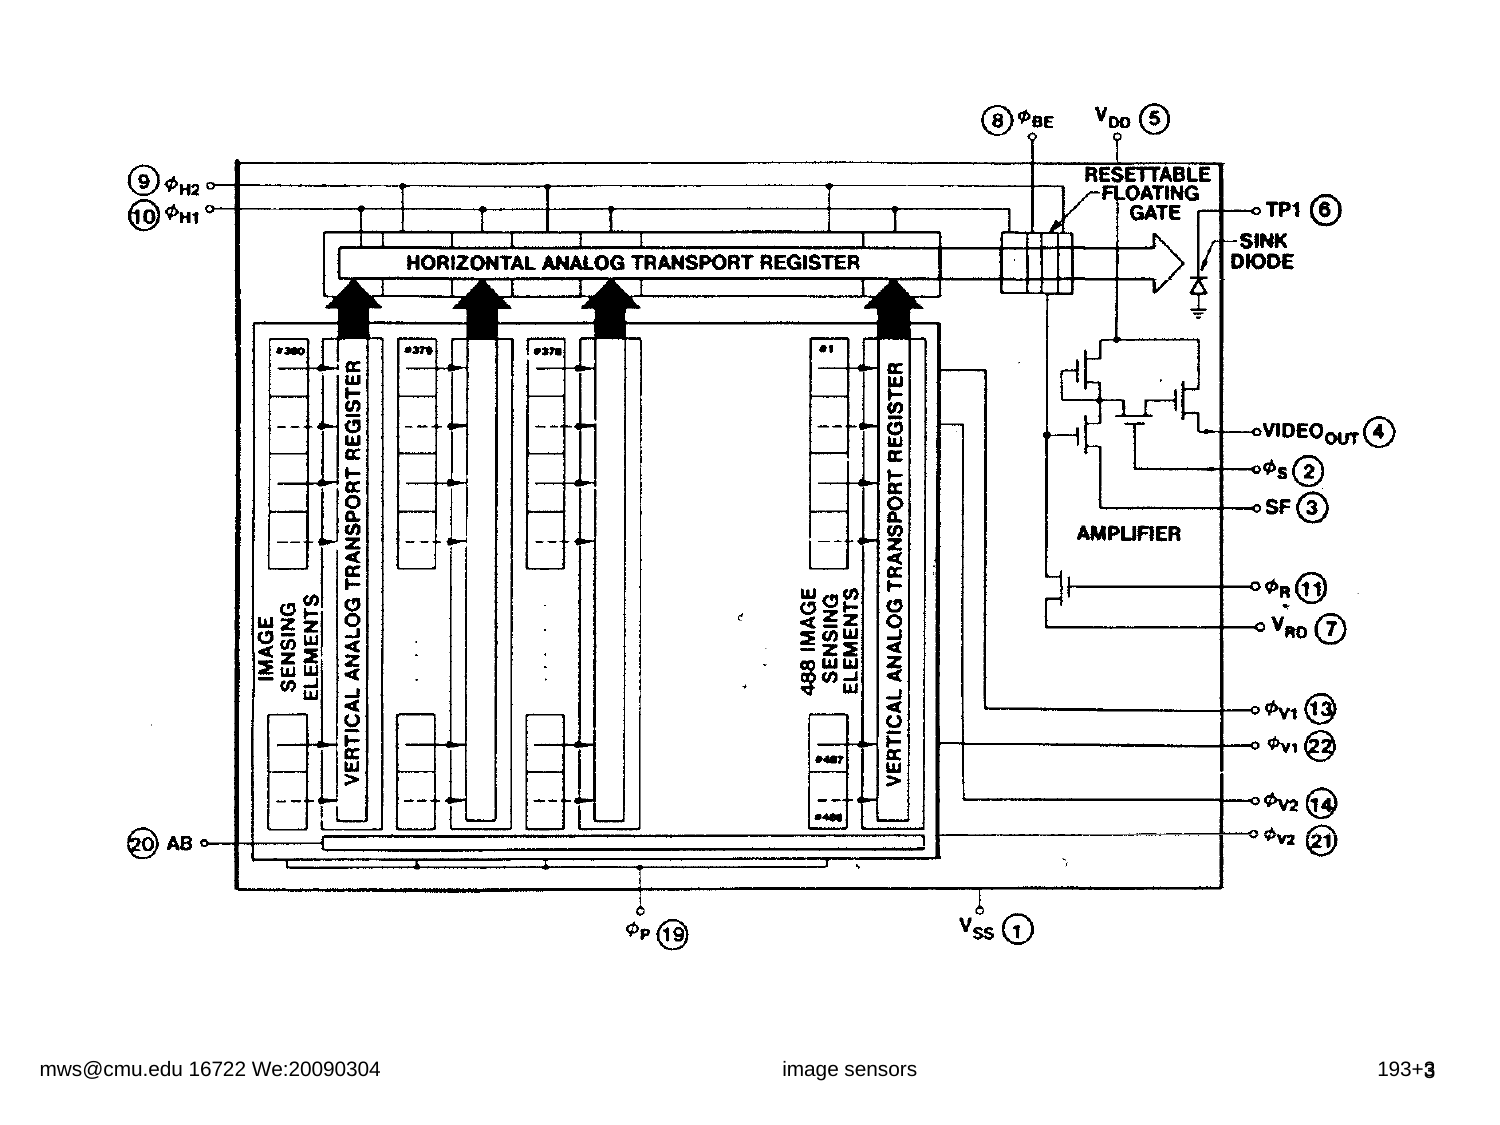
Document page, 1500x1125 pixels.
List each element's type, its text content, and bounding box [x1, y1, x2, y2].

picture [112, 99, 1401, 953]
text_box <number> [1262, 1049, 1450, 1101]
